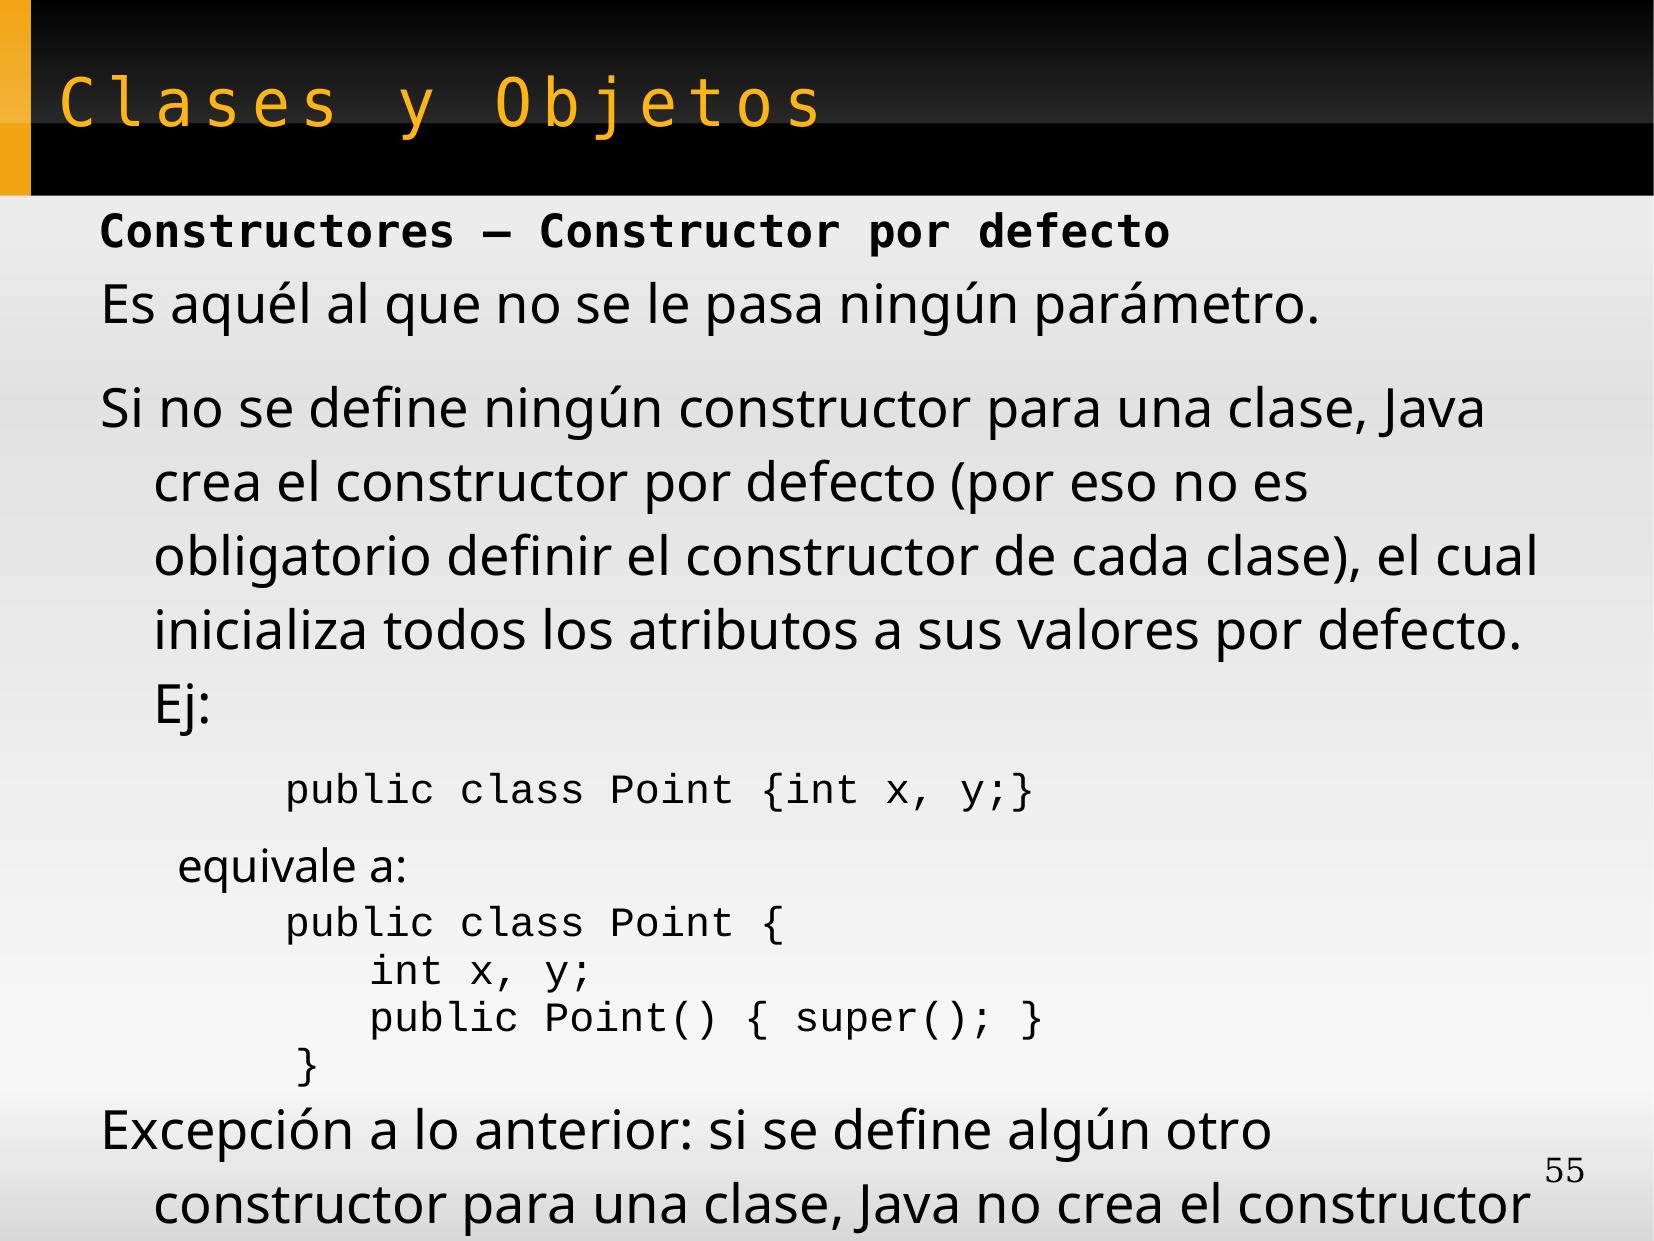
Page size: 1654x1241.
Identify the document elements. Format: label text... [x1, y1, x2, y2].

list Es aquél al que no se le pasa ningún parámetro. Si no se define ningún constructor para una clase, Java crea el constructor por defecto (por eso no es obligatorio definir el constructor de cada clase), el cual inicializa todos los atributos a sus valores por defecto. Ej: public class Point {int x, y;} equivale a: public class Point { int x, y; public Point() { super(); } } Excepción a lo anterior: si se define algún otro constructor para una clase, Java no crea el constructor por defecto y es necesario definirlo si se quiere usar. [82, 265, 1571, 1163]
picture [0, 0, 1654, 1241]
title Clases y Objetos [59, 29, 1595, 178]
text_box Constructores – Constructor por defecto [83, 197, 1186, 266]
